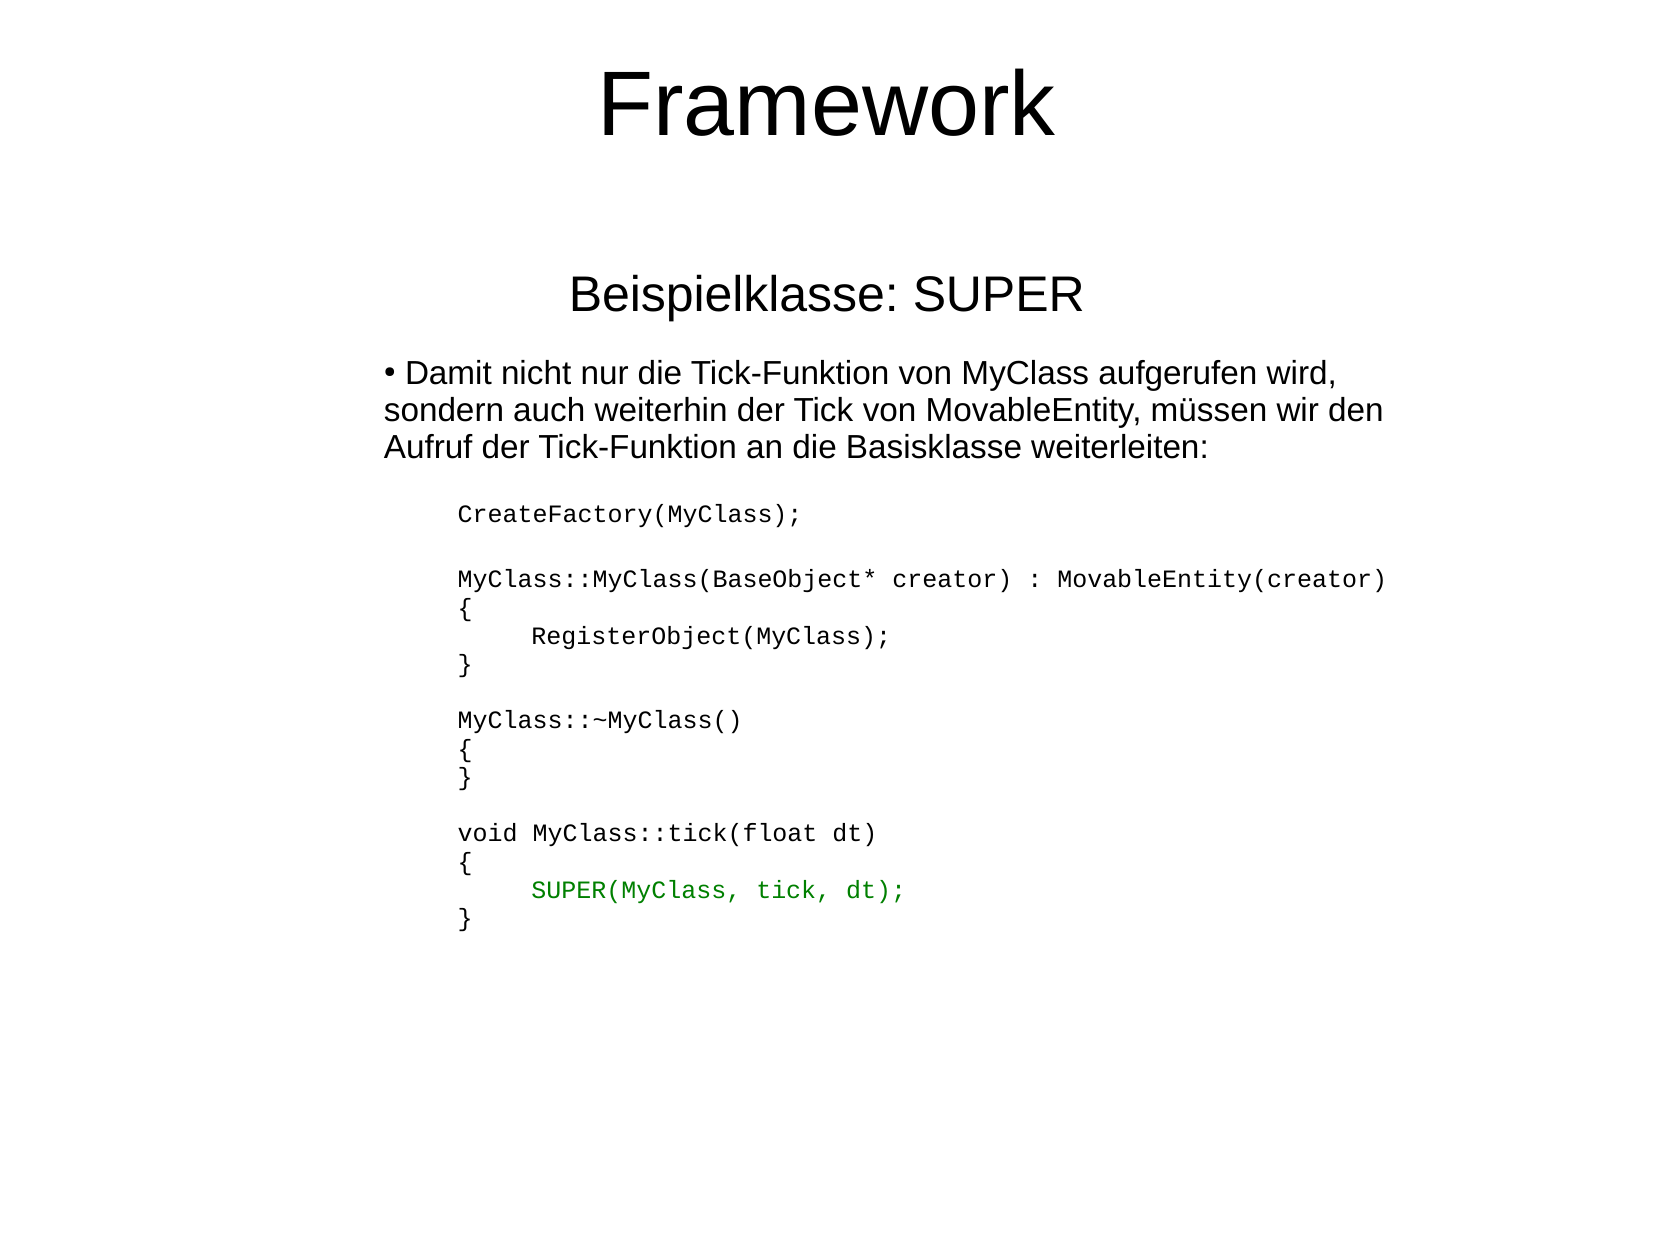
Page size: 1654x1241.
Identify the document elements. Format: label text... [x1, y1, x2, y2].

text_box Beispielklasse: SUPER [82, 265, 1571, 325]
title Framework [82, 0, 1571, 208]
text_box Damit nicht nur die Tick-Funktion von MyClass aufgerufen wird, sondern auch weiterhin der Tick von MovableEntity, müssen wir den Aufruf der Tick-Funktion an die Basisklasse weiterleiten: CreateFactory(MyClass); MyClass::MyClass(BaseObject* creator) : MovableEntity(creator) { RegisterObject(MyClass); } MyClass::~MyClass() { } void MyClass::tick(float dt) { SUPER(MyClass, tick, dt); } [383, 354, 1388, 944]
